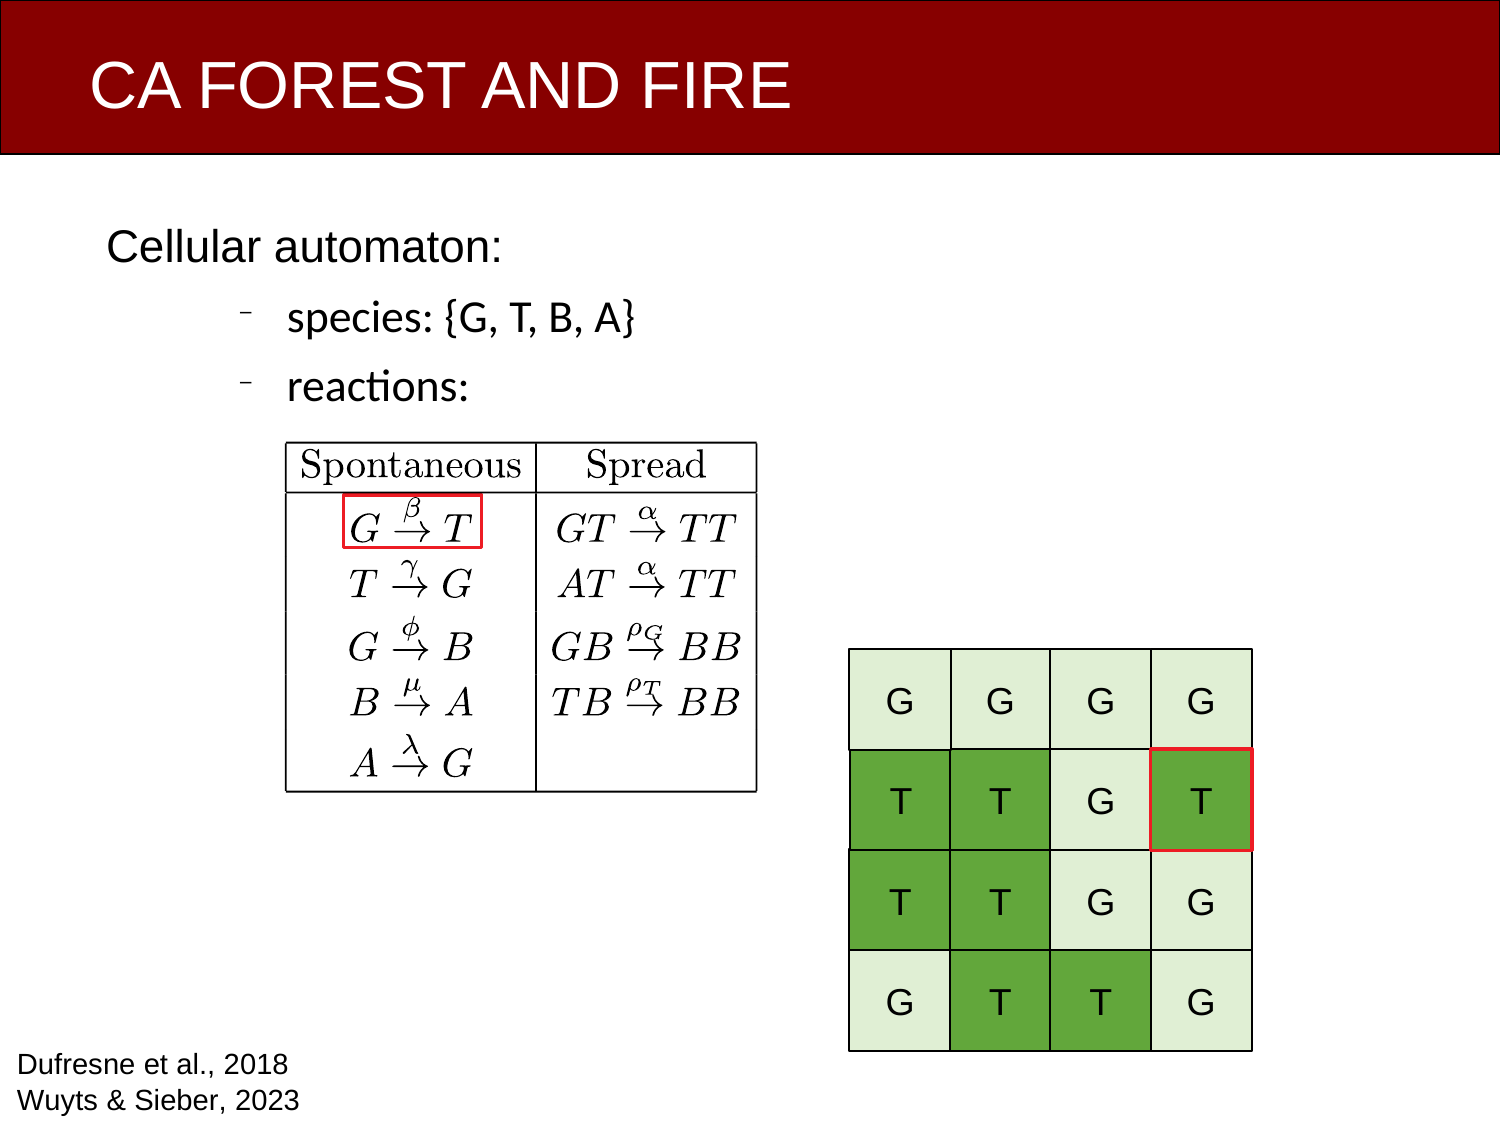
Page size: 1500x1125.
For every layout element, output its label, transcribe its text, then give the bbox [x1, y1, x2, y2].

text_box T [949, 952, 1050, 1052]
title CA FOREST AND FIRE [74, 3, 1425, 160]
list Cellular automaton: species: {G, T, B, A} reactions: [75, 209, 1425, 952]
text_box G [1150, 952, 1252, 1052]
text_box [0, 0, 1500, 154]
text_box T [1050, 952, 1150, 1052]
text_box G [849, 952, 949, 1052]
text_box Dufresne et al., 2018 Wuyts & Sieber, 2023 [2, 1038, 442, 1125]
